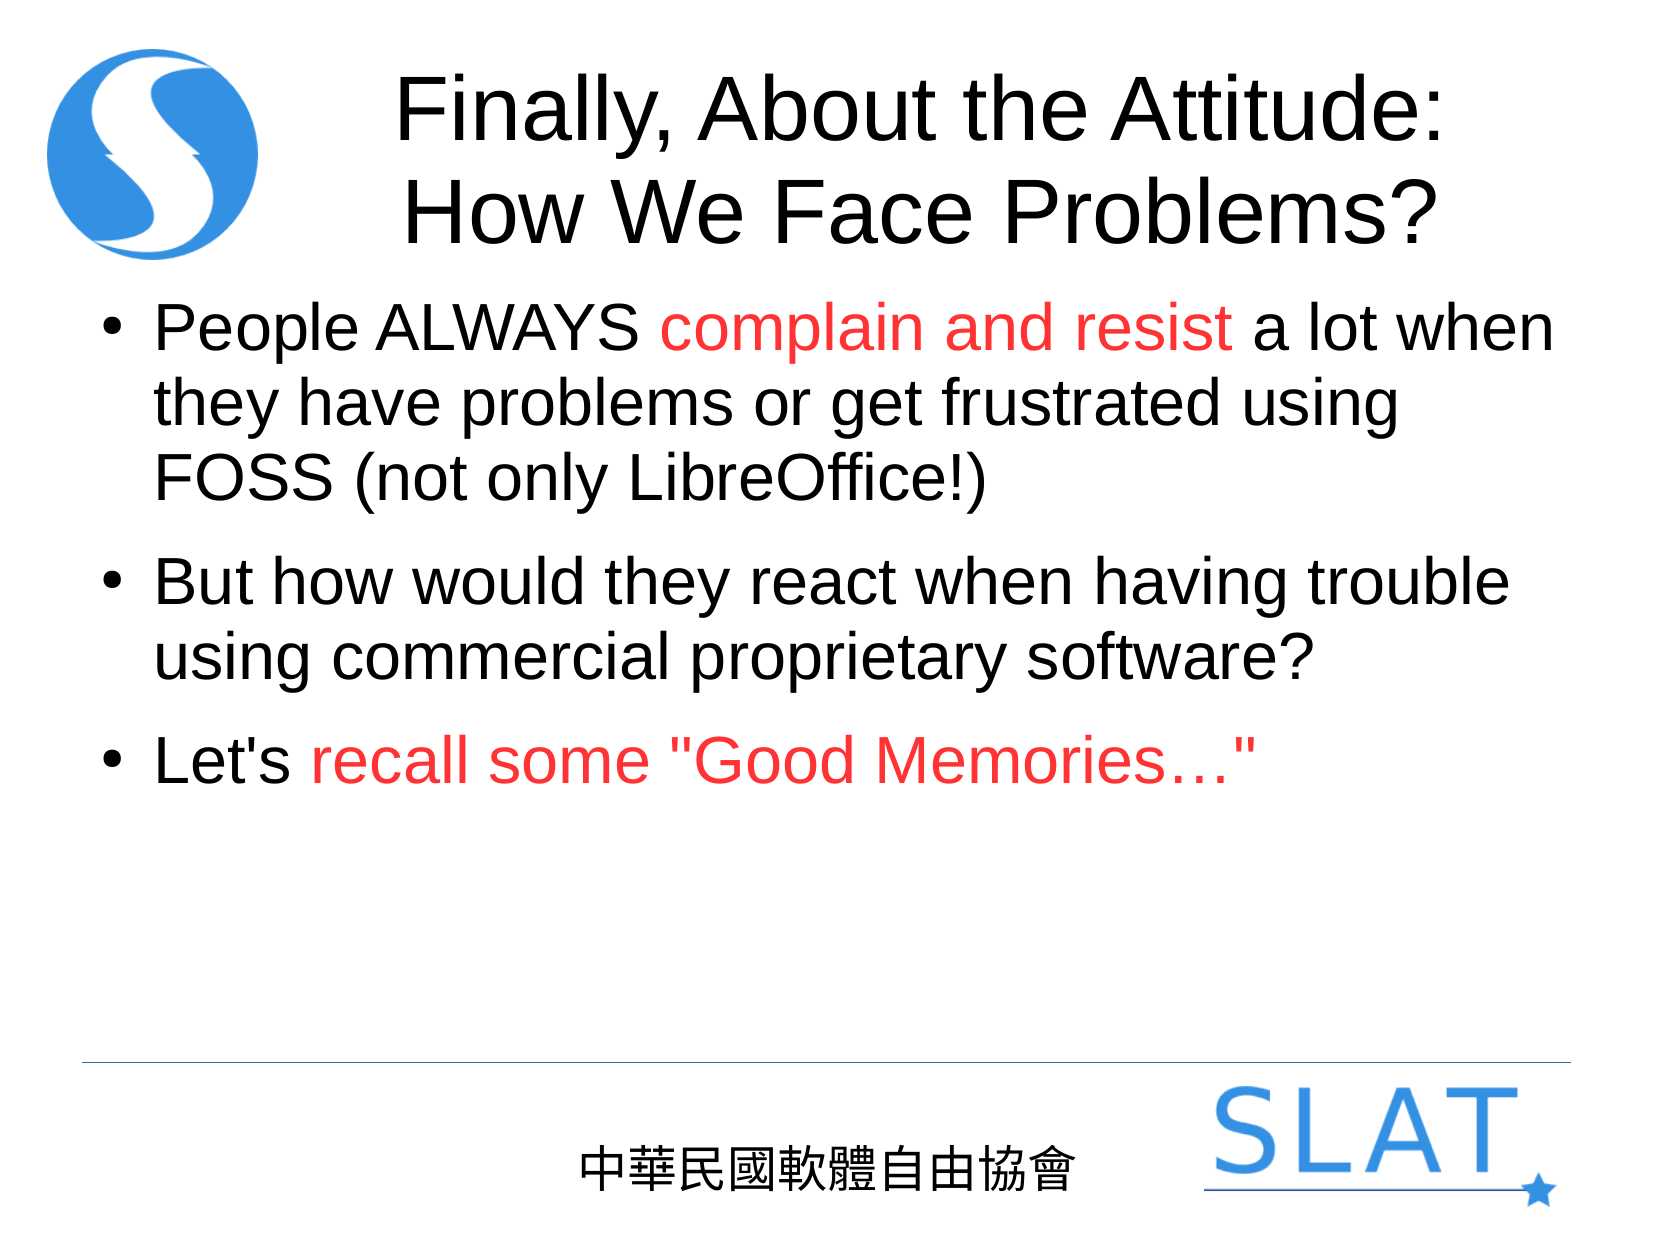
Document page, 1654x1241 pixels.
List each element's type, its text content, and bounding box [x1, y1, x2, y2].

list People ALWAYS complain and resist a lot when they have problems or get frustrated using FOSS (not only LibreOffice!) But how would they react when having trouble using commercial proprietary software? Let's recall some "Good Memories…" [82, 290, 1571, 1010]
title Finally, About the Attitude: How We Face Problems? [259, 35, 1583, 285]
picture [1204, 1086, 1557, 1207]
picture [47, 49, 258, 260]
